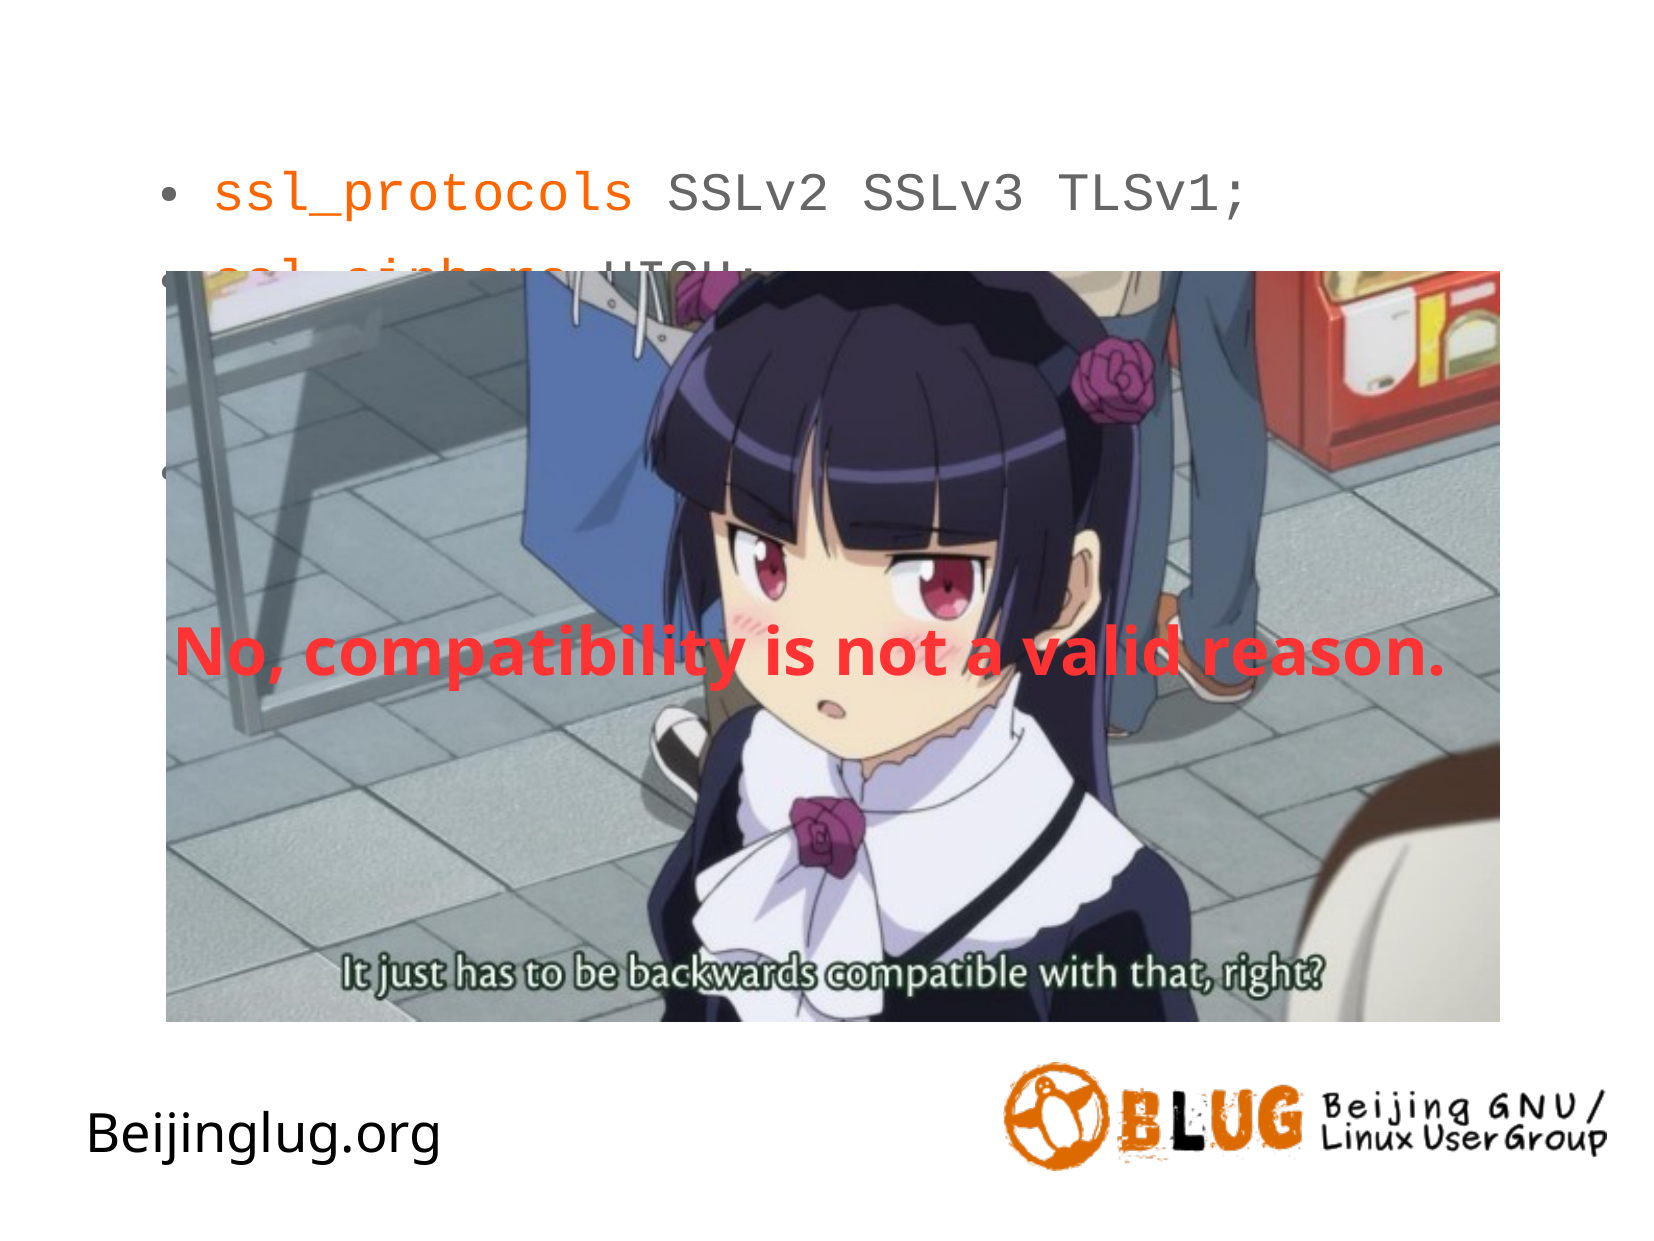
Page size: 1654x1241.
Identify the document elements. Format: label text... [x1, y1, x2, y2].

text_box No, compatibility is not a valid reason. [157, 596, 1636, 780]
picture [1003, 1062, 1607, 1171]
list ssl_protocols SSLv2 SSLv3 TLSv1; ssl_ciphers HIGH; Very HIGH Security Does it really works? [141, 165, 1530, 1028]
picture [166, 271, 1500, 596]
picture [166, 780, 1500, 1022]
